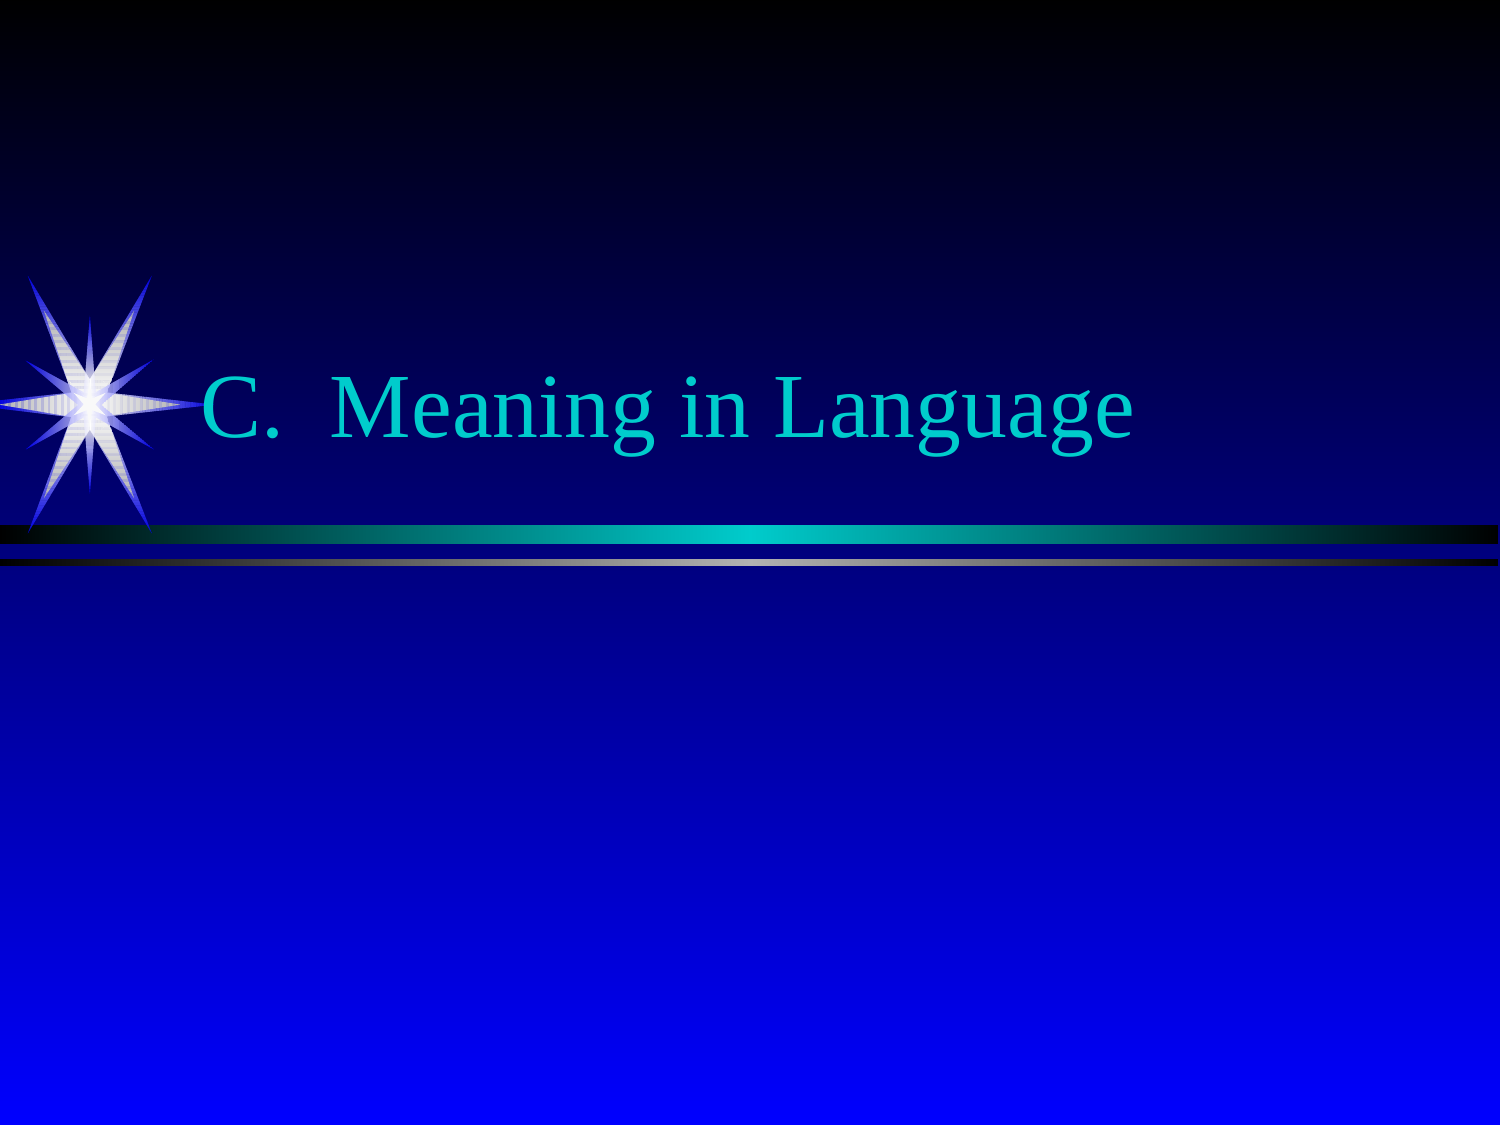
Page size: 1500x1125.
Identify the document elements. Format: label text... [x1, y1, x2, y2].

title C. Meaning in Language [200, 312, 1476, 501]
